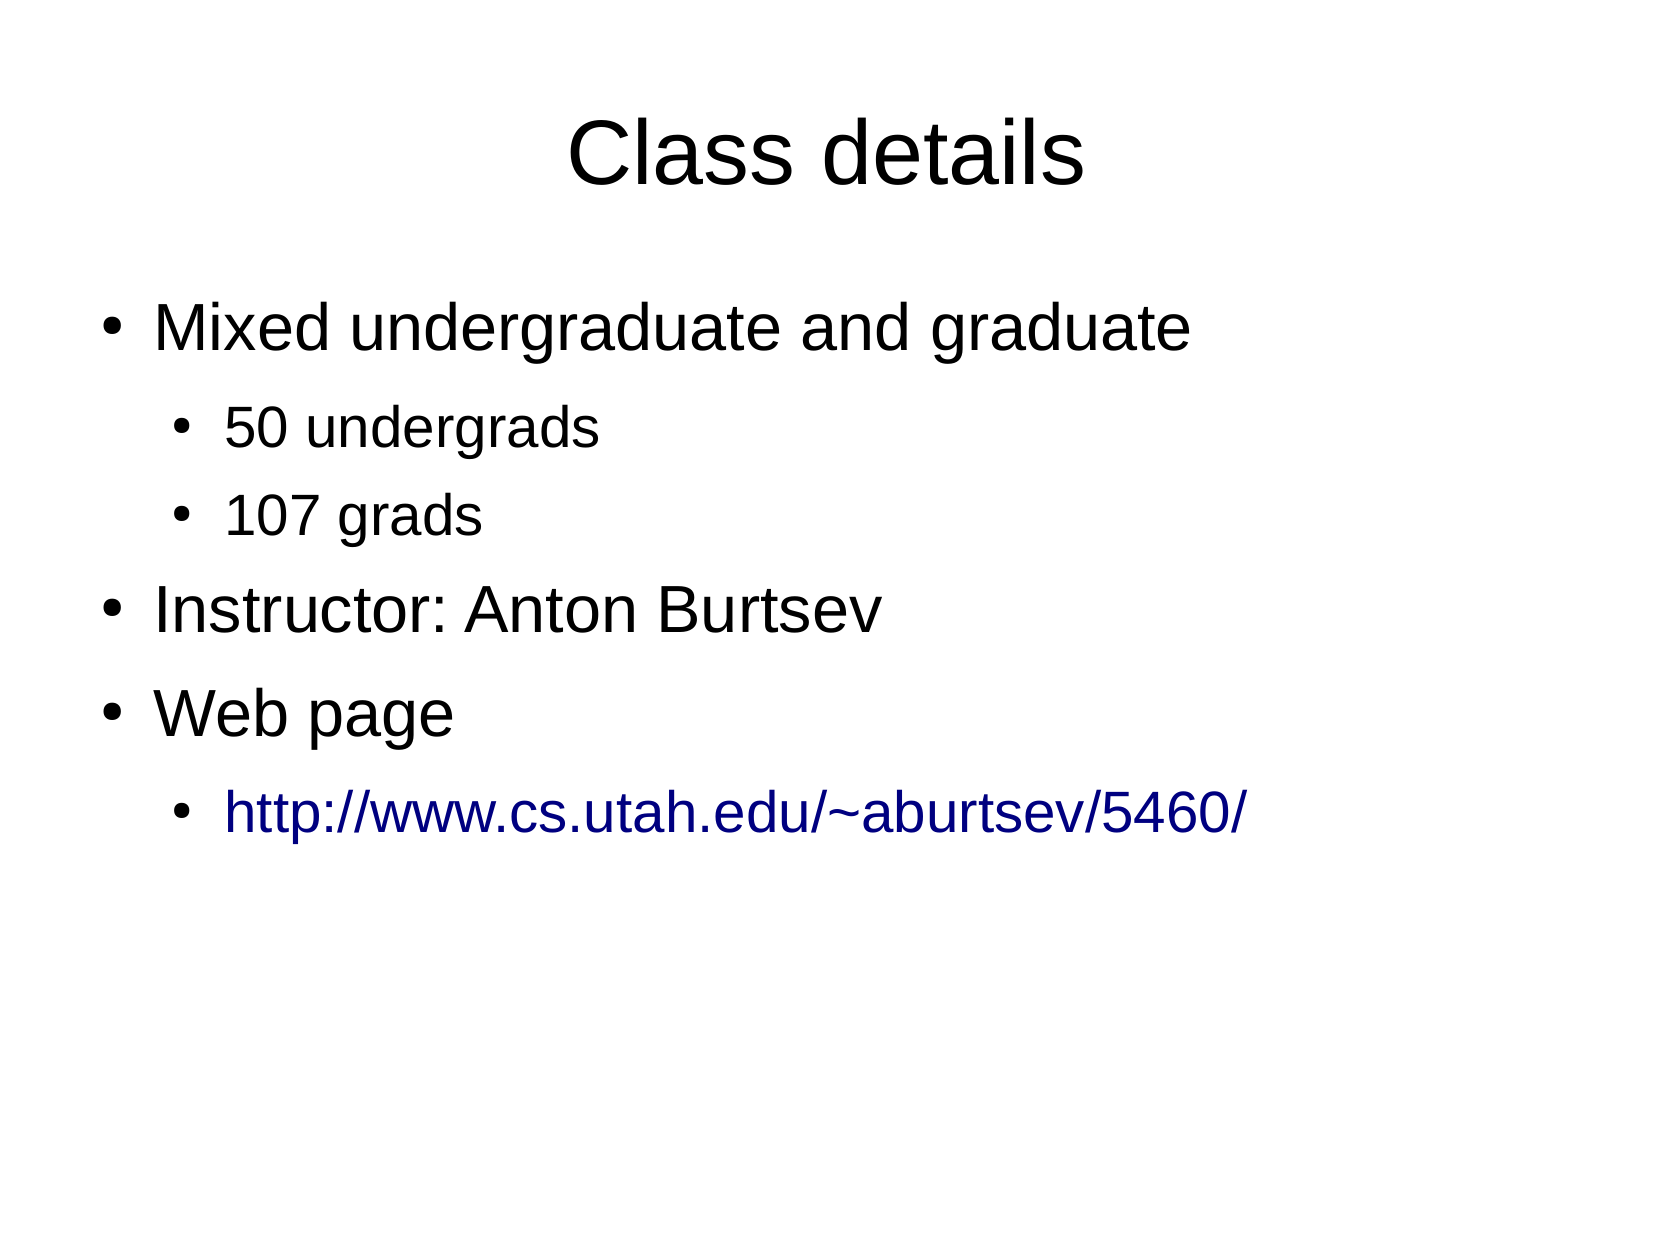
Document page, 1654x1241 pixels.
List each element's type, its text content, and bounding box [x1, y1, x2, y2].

list Mixed undergraduate and graduate 50 undergrads 107 grads Instructor: Anton Burtsev Web page http://www.cs.utah.edu/~aburtsev/5460/ [82, 290, 1571, 1010]
title Class details [82, 49, 1571, 257]
